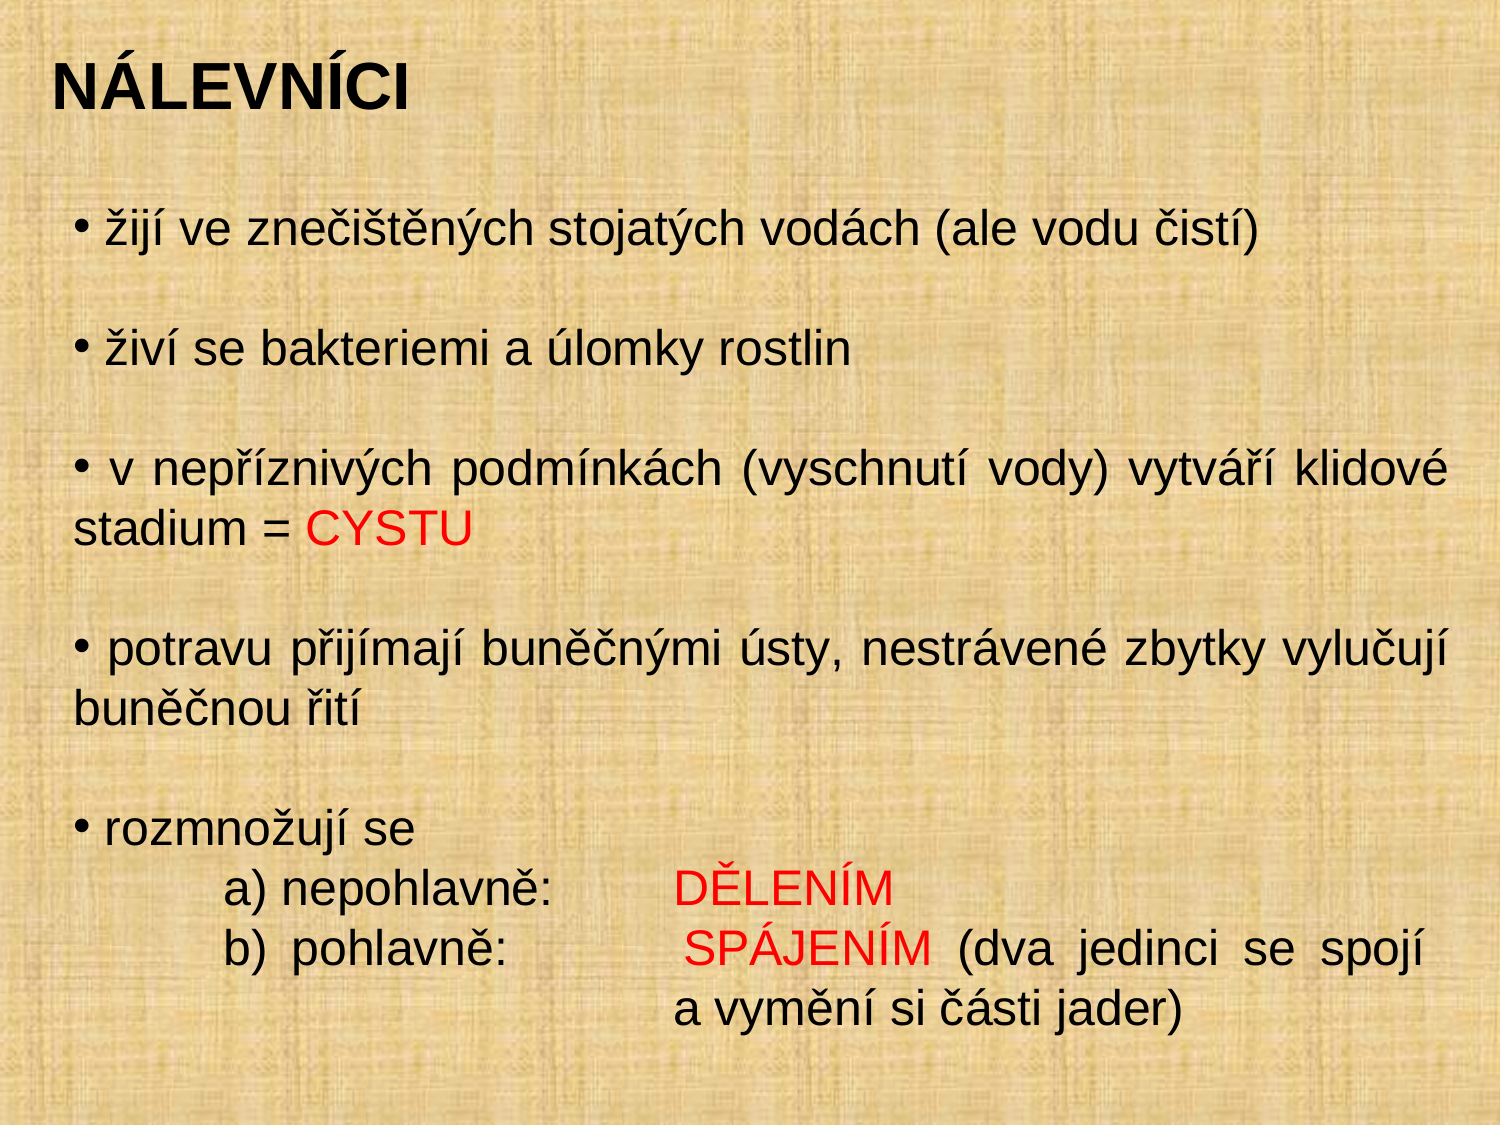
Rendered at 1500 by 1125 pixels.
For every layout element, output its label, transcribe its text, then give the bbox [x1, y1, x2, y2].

text_box žijí ve znečištěných stojatých vodách (ale vodu čistí) živí se bakteriemi a úlomky rostlin v nepříznivých podmínkách (vyschnutí vody) vytváří klidové stadium = CYSTU potravu přijímají buněčnými ústy, nestrávené zbytky vylučují buněčnou řití rozmnožují se a) nepohlavně: DĚLENÍM b) pohlavně: SPÁJENÍM (dva jedinci se spojí a vymění si části jader) [58, 187, 1465, 1043]
picture [0, 0, 1500, 1125]
text_box NÁLEVNÍCI [37, 35, 427, 131]
